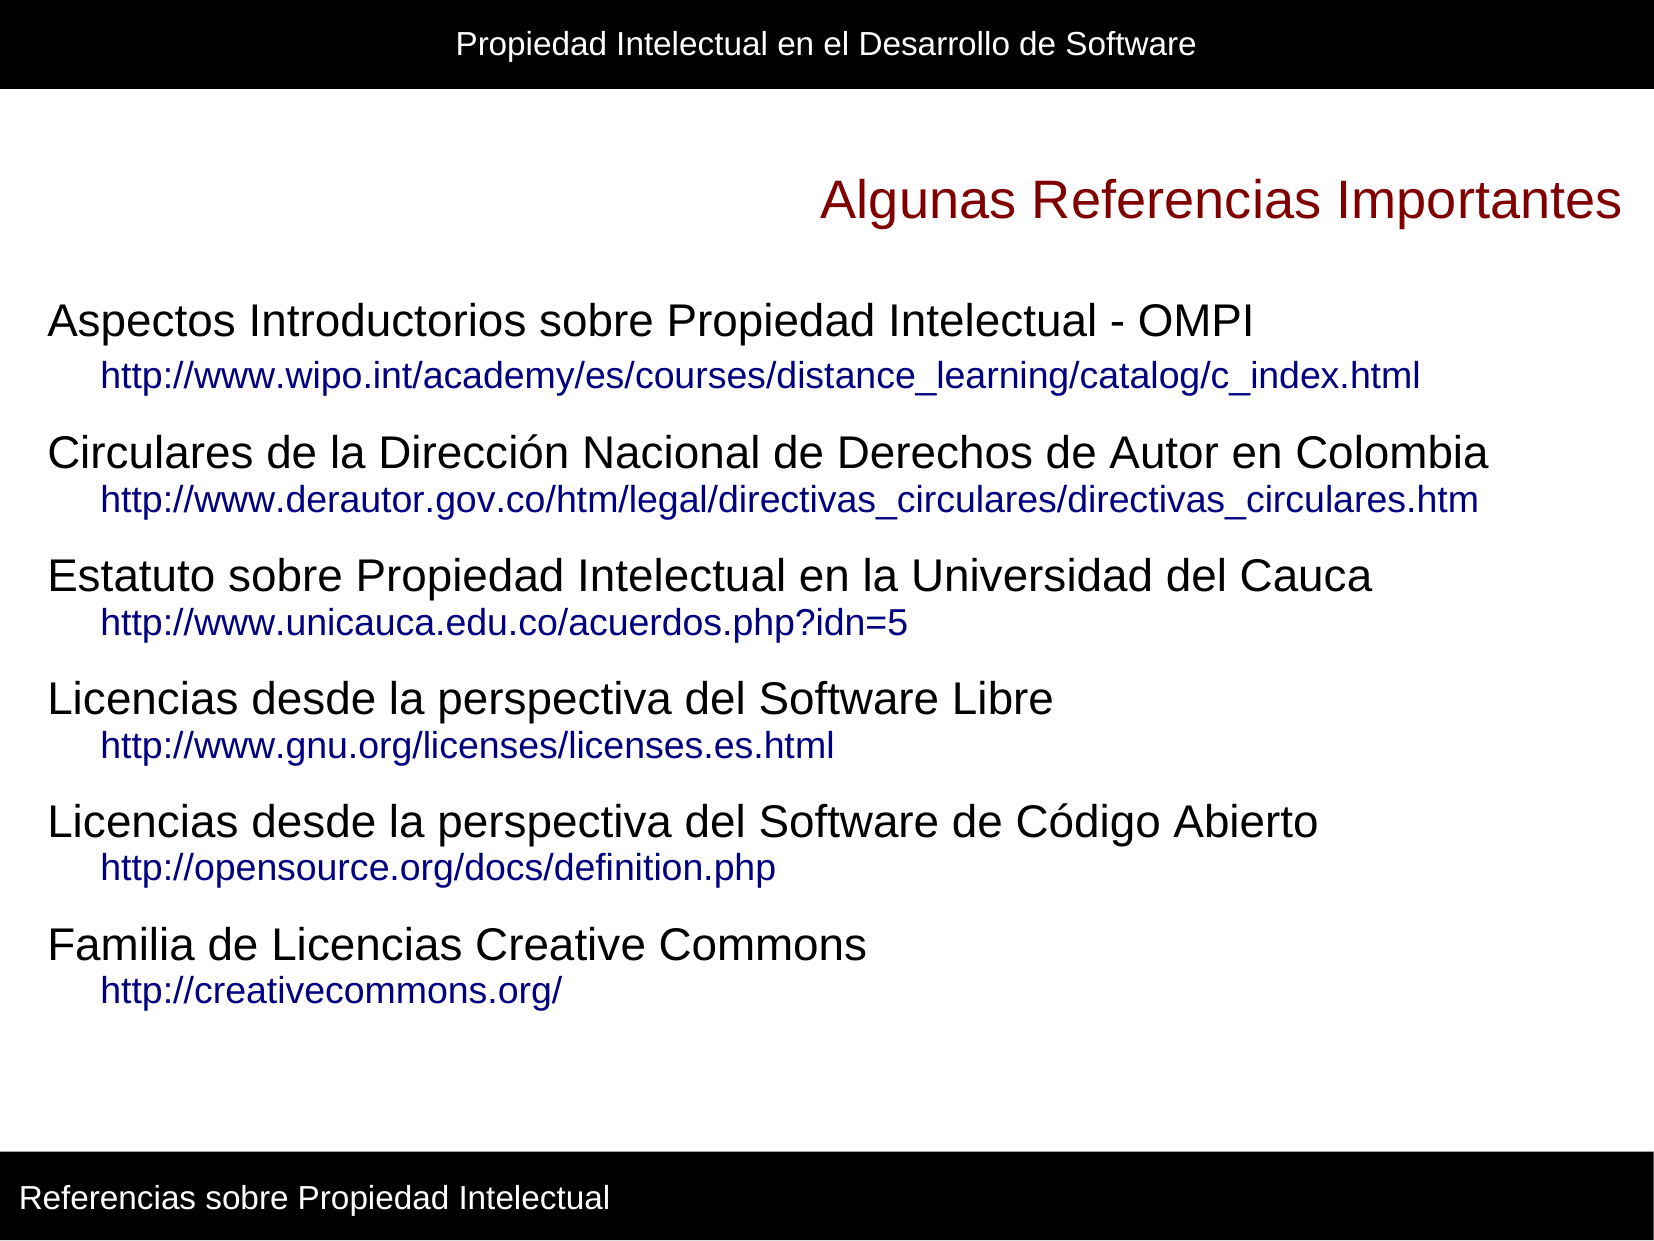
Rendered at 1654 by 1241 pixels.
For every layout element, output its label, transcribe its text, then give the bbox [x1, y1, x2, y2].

title Algunas Referencias Importantes [147, 147, 1625, 252]
list Aspectos Introductorios sobre Propiedad Intelectual - OMPI http://www.wipo.int/academy/es/courses/distance_learning/catalog/c_index.html Circulares de la Dirección Nacional de Derechos de Autor en Colombia http://www.derautor.gov.co/htm/legal/directivas_circulares/directivas_circulares.htm Estatuto sobre Propiedad Intelectual en la Universidad del Cauca http://www.unicauca.edu.co/acuerdos.php?idn=5 Licencias desde la perspectiva del Software Libre http://www.gnu.org/licenses/licenses.es.html Licencias desde la perspectiva del Software de Código Abierto http://opensource.org/docs/definition.php Familia de Licencias Creative Commons http://creativecommons.org/ [29, 295, 1625, 1122]
text_box Referencias sobre Propiedad Intelectual [18, 1180, 965, 1218]
